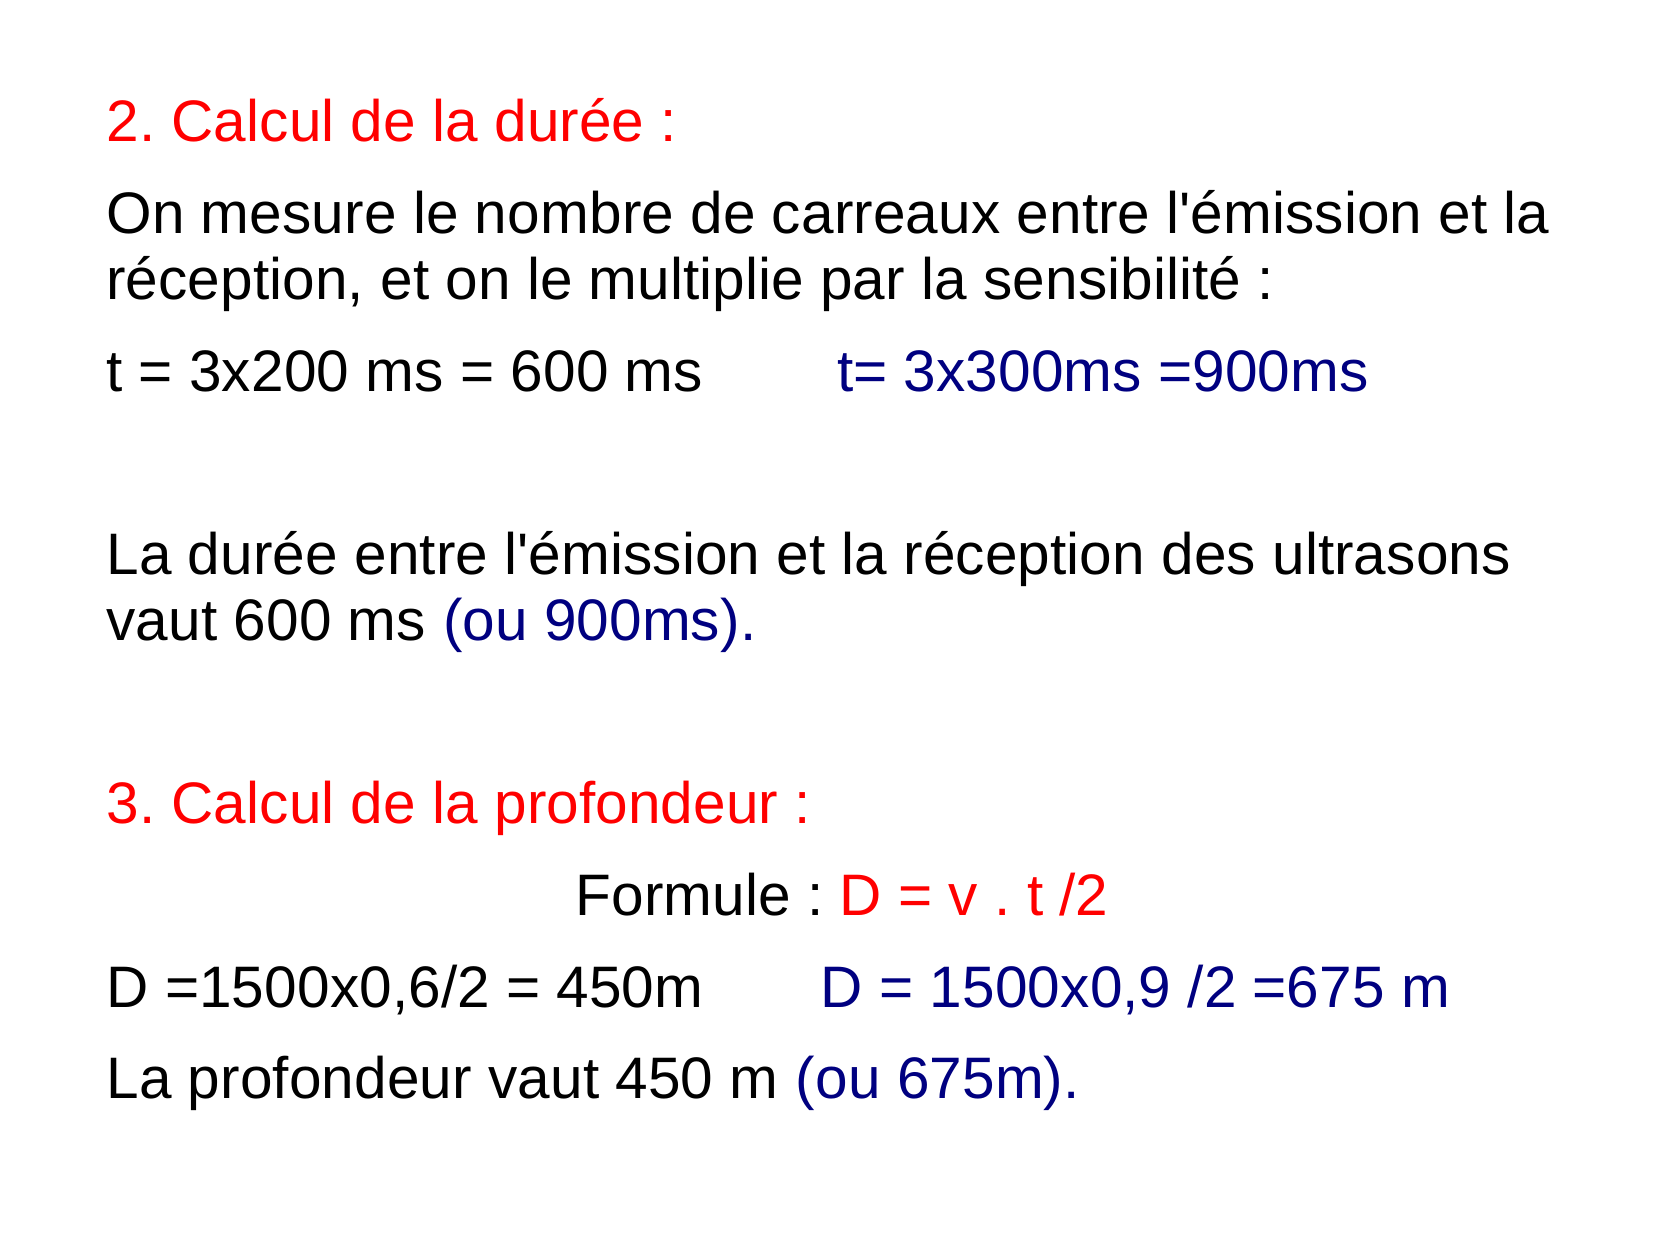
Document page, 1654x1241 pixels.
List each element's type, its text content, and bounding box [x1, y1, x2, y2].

list 2. Calcul de la durée : On mesure le nombre de carreaux entre l'émission et la réception, et on le multiplie par la sensibilité : t = 3x200 ms = 600 ms t= 3x300ms =900ms La durée entre l'émission et la réception des ultrasons vaut 600 ms (ou 900ms). 3. Calcul de la profondeur : Formule : D = v . t /2 D =1500x0,6/2 = 450m D = 1500x0,9 /2 =675 m La profondeur vaut 450 m (ou 675m). [106, 88, 1595, 1123]
